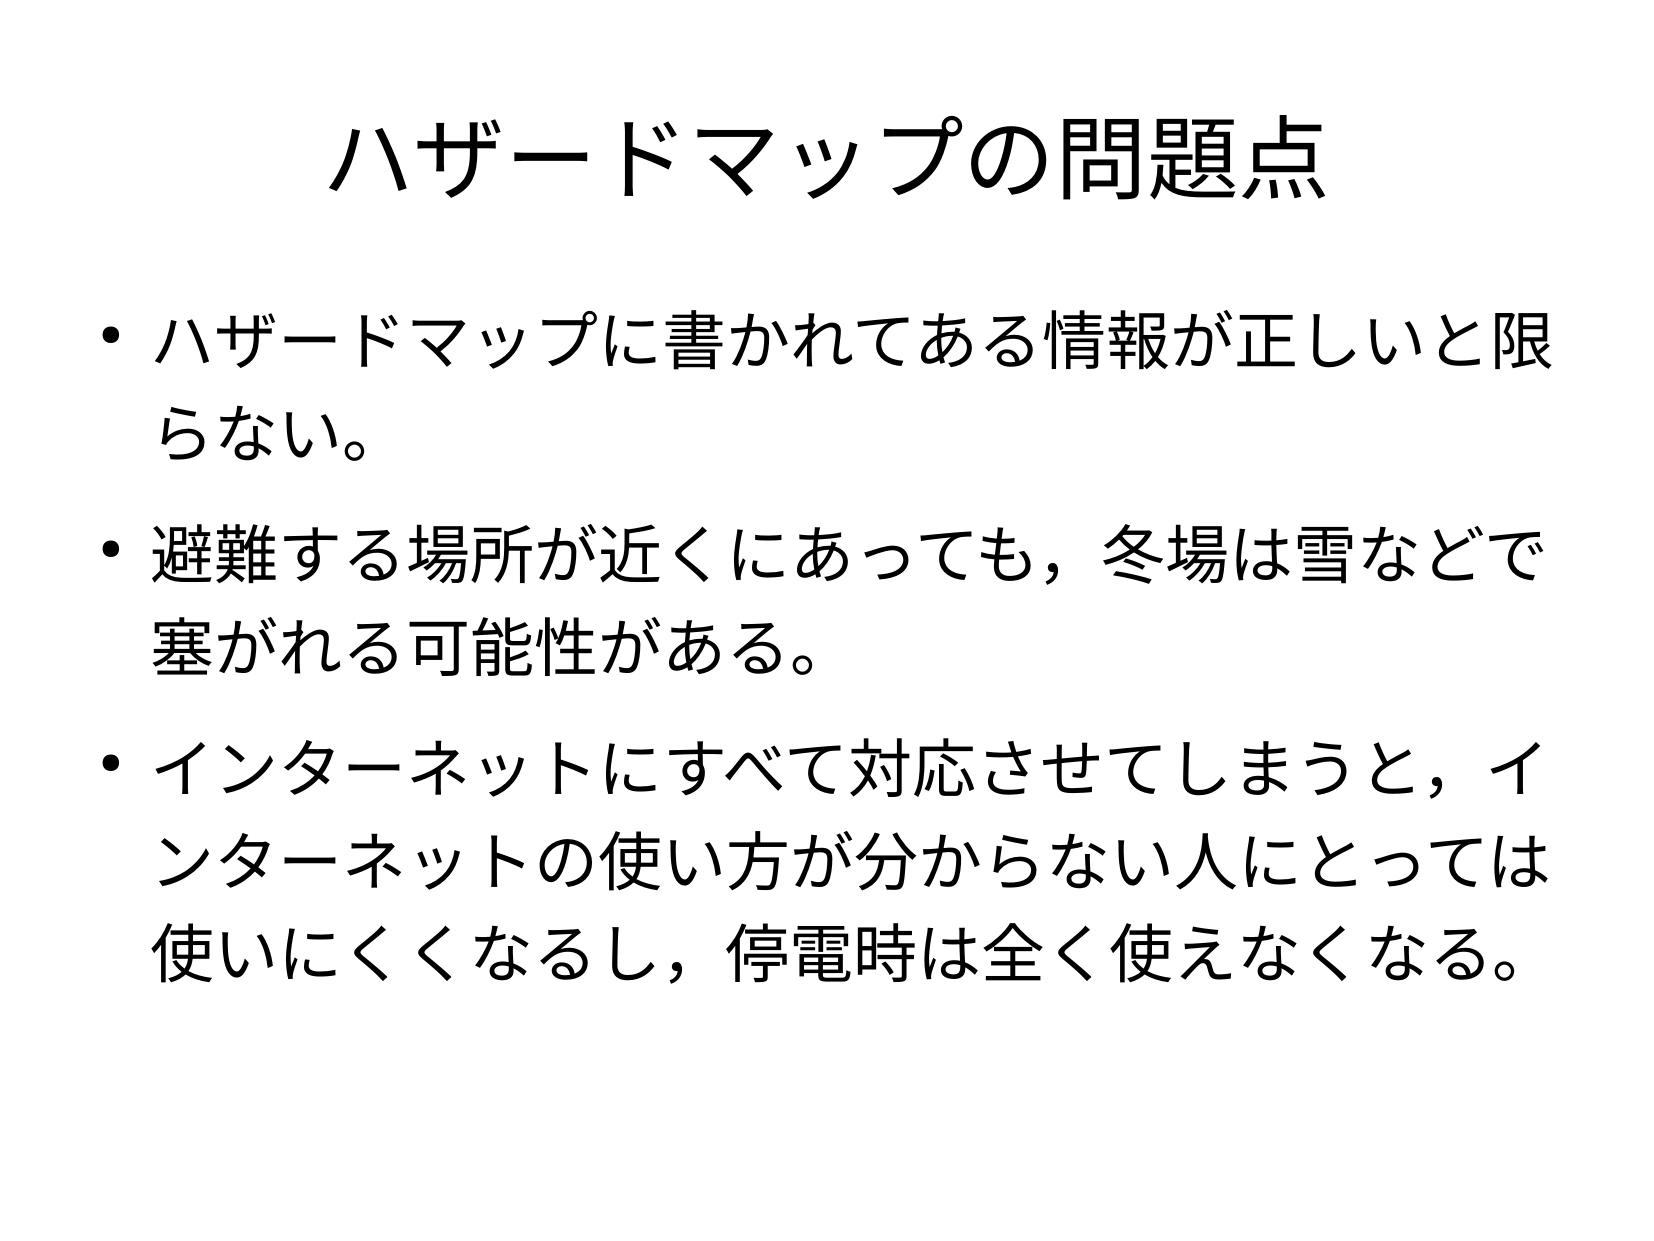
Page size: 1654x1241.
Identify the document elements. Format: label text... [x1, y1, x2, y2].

title ハザードマップの問題点 [82, 49, 1571, 257]
list ハザードマップに書かれてある情報が正しいと限らない。 避難する場所が近くにあっても，冬場は雪などで塞がれる可能性がある。 インターネットにすべて対応させてしまうと，インターネットの使い方が分からない人にとっては使いにくくなるし，停電時は全く使えなくなる。 [82, 290, 1571, 1010]
